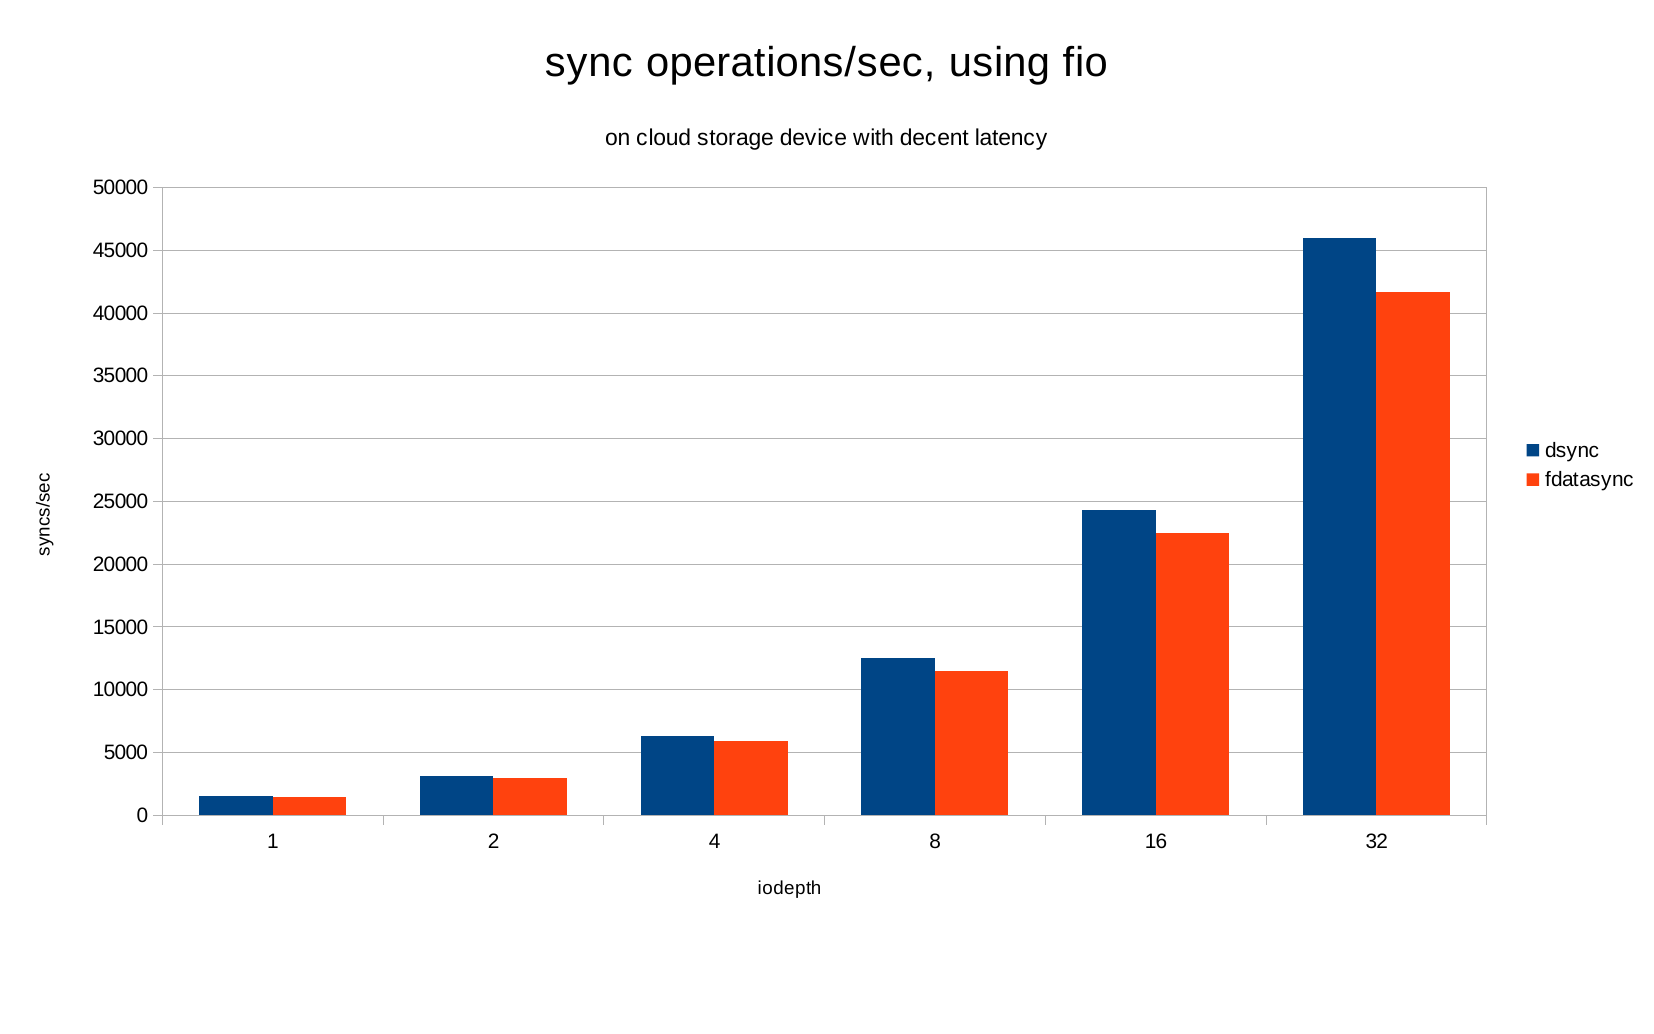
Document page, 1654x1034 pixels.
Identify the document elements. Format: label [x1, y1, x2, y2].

chart [0, 0, 1654, 931]
